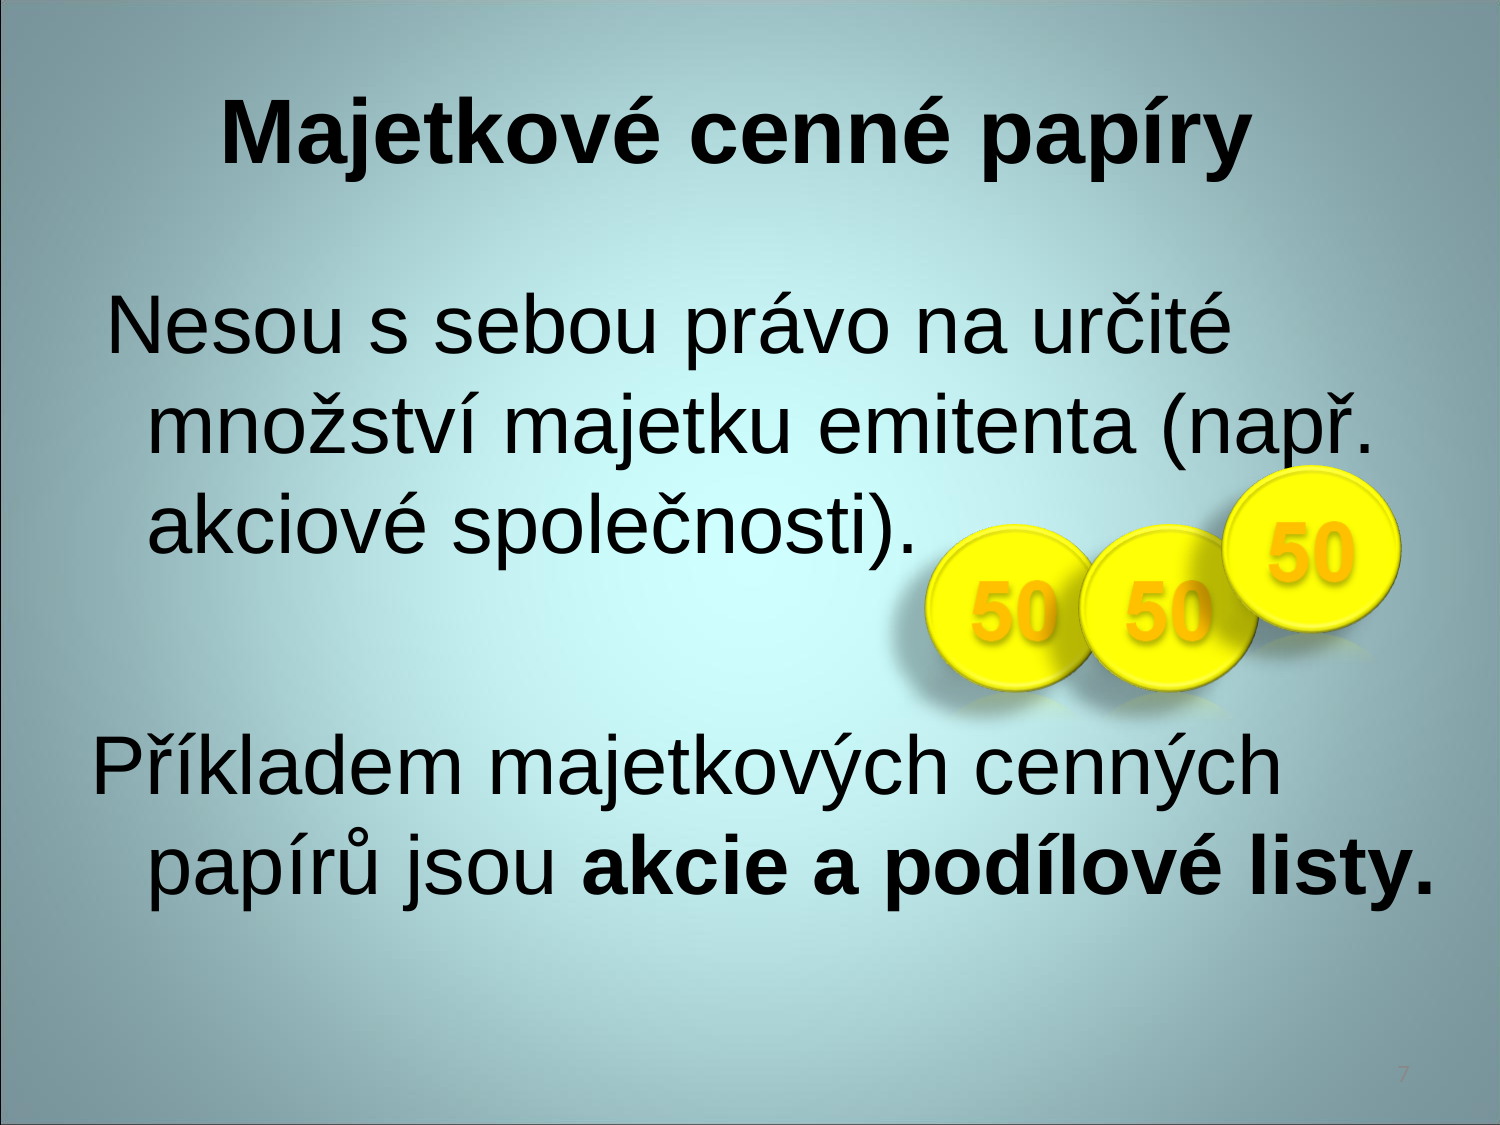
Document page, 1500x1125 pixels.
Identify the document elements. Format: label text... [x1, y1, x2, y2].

text_box <číslo> [1074, 1042, 1426, 1103]
picture [0, 0, 1500, 1125]
list Nesou s sebou právo na určité množství majetku emitenta (např. akciové společnosti). Příkladem majetkových cenných papírů jsou akcie a podílové listy. [74, 262, 1459, 1006]
picture [849, 463, 1420, 864]
title Majetkové cenné papíry [75, 0, 1426, 262]
